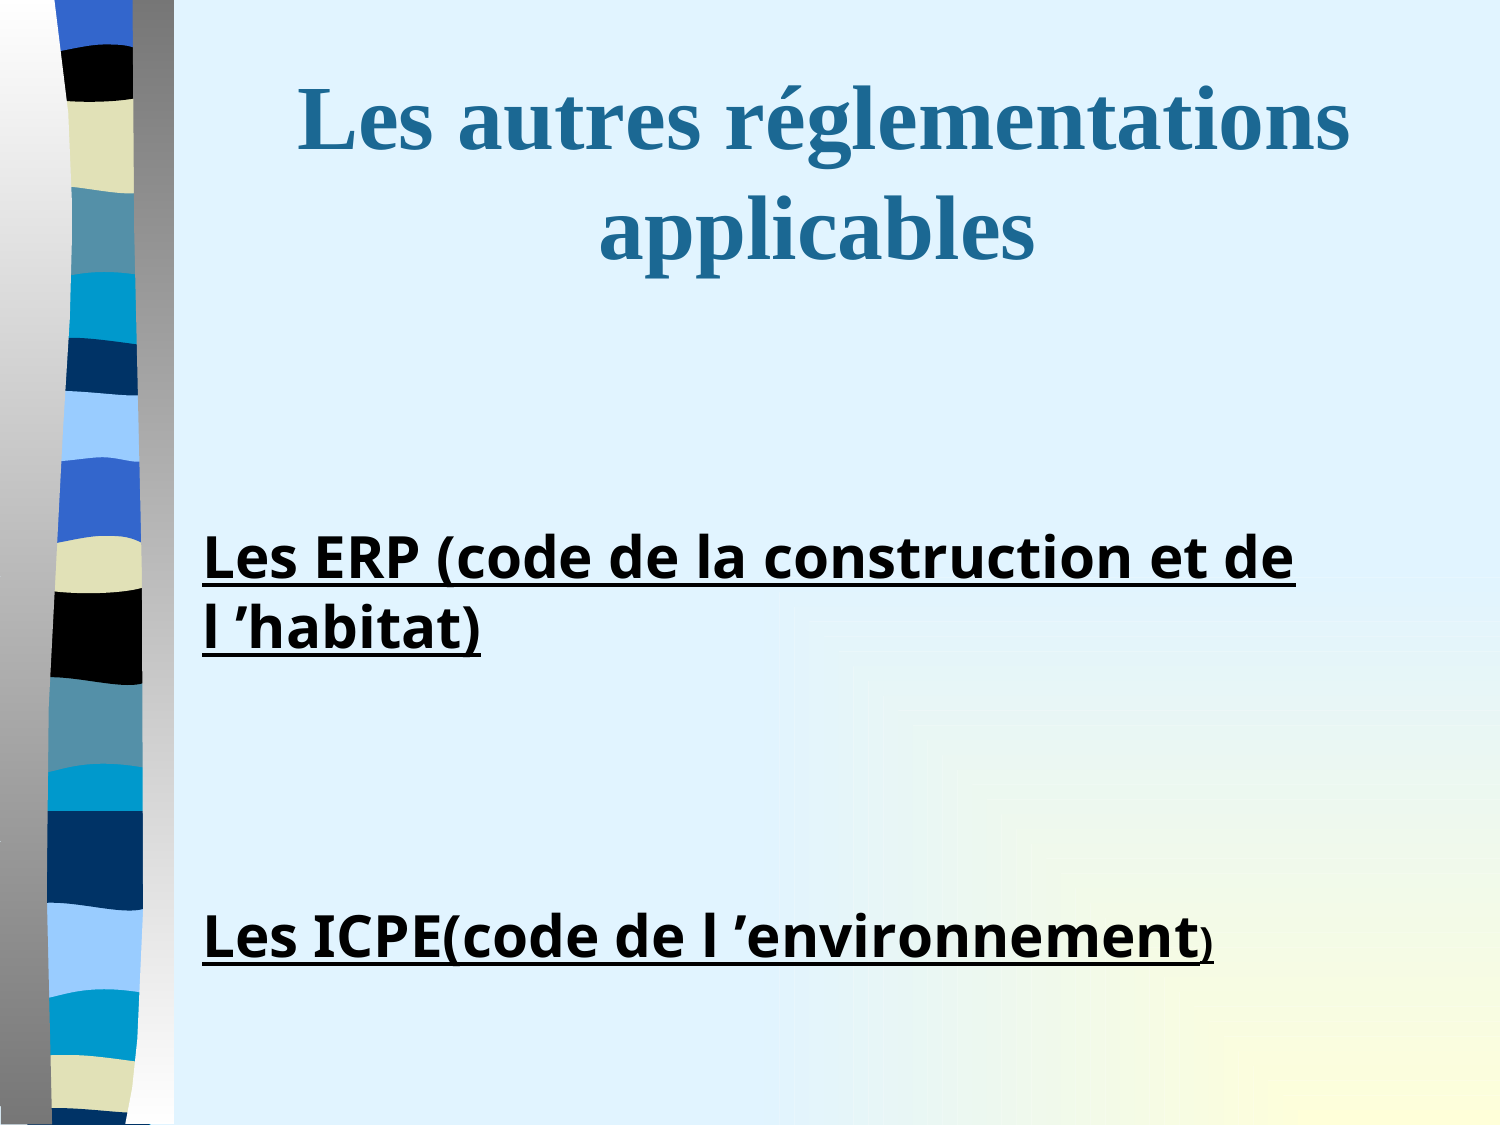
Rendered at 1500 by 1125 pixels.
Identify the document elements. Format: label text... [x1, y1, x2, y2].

text_box Les ERP (code de la construction et de l ’habitat) Les ICPE(code de l ’environnement) [187, 512, 1388, 977]
text_box Les autres réglementations applicables [174, 49, 1476, 286]
